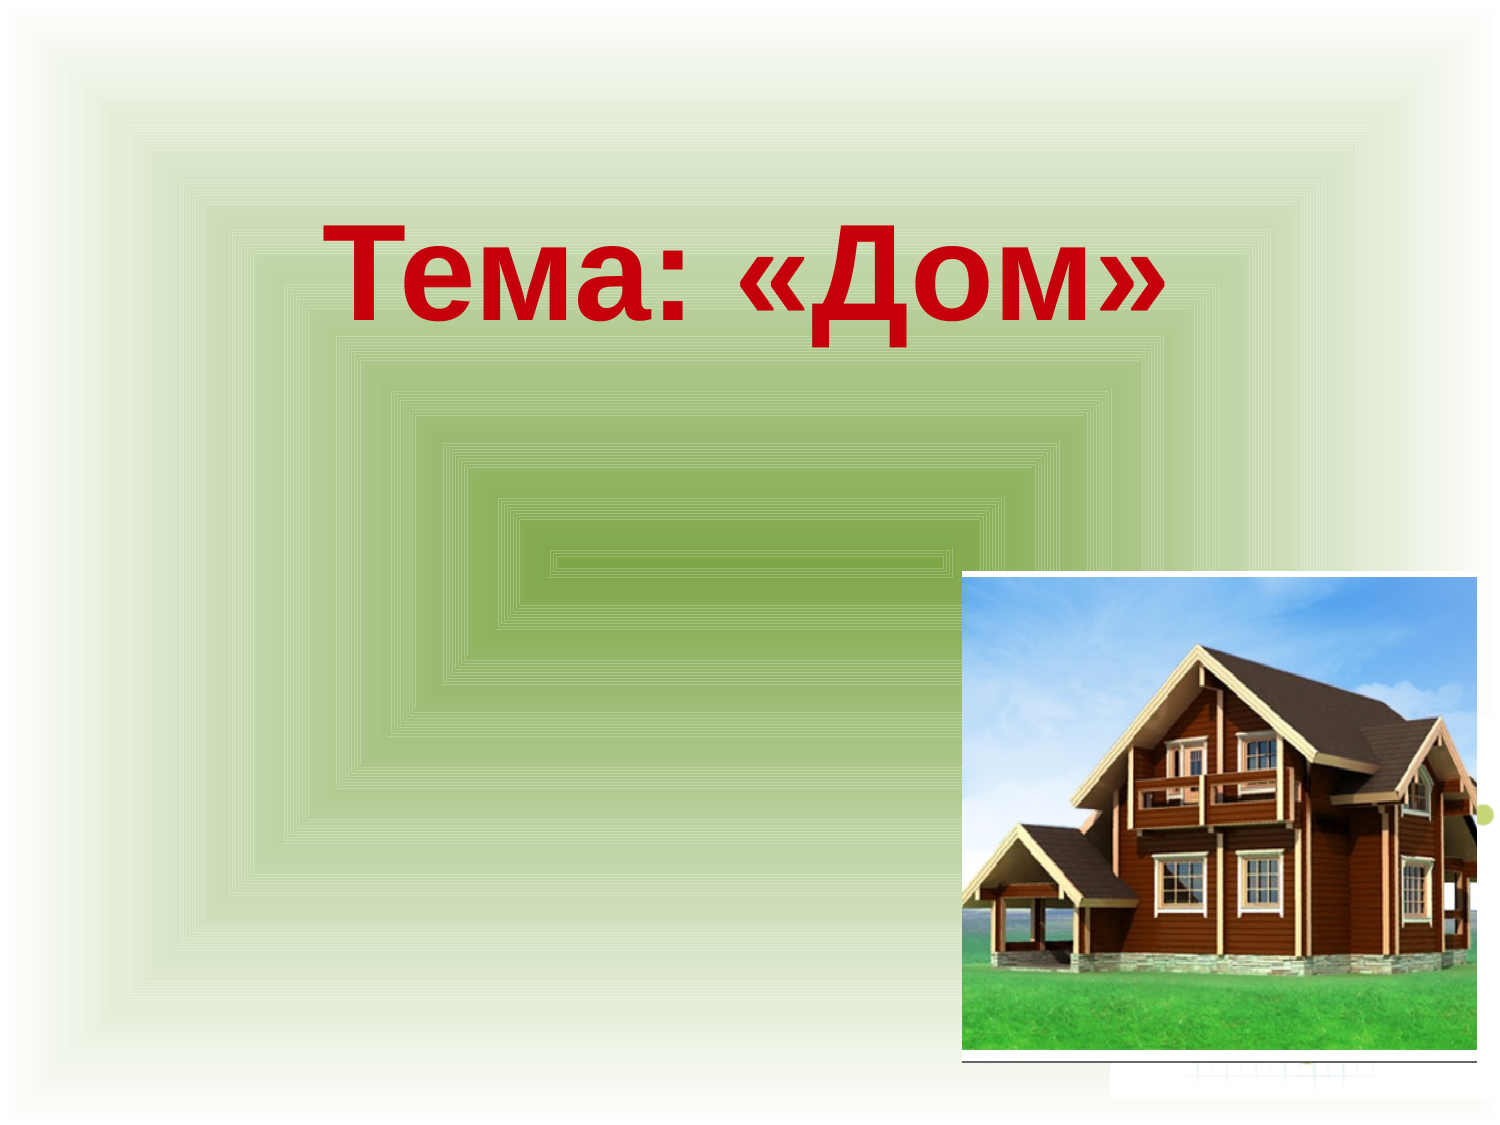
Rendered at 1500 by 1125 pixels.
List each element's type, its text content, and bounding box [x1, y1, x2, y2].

picture [962, 571, 1477, 1063]
text_box Тема: «Дом» [106, 58, 1388, 473]
